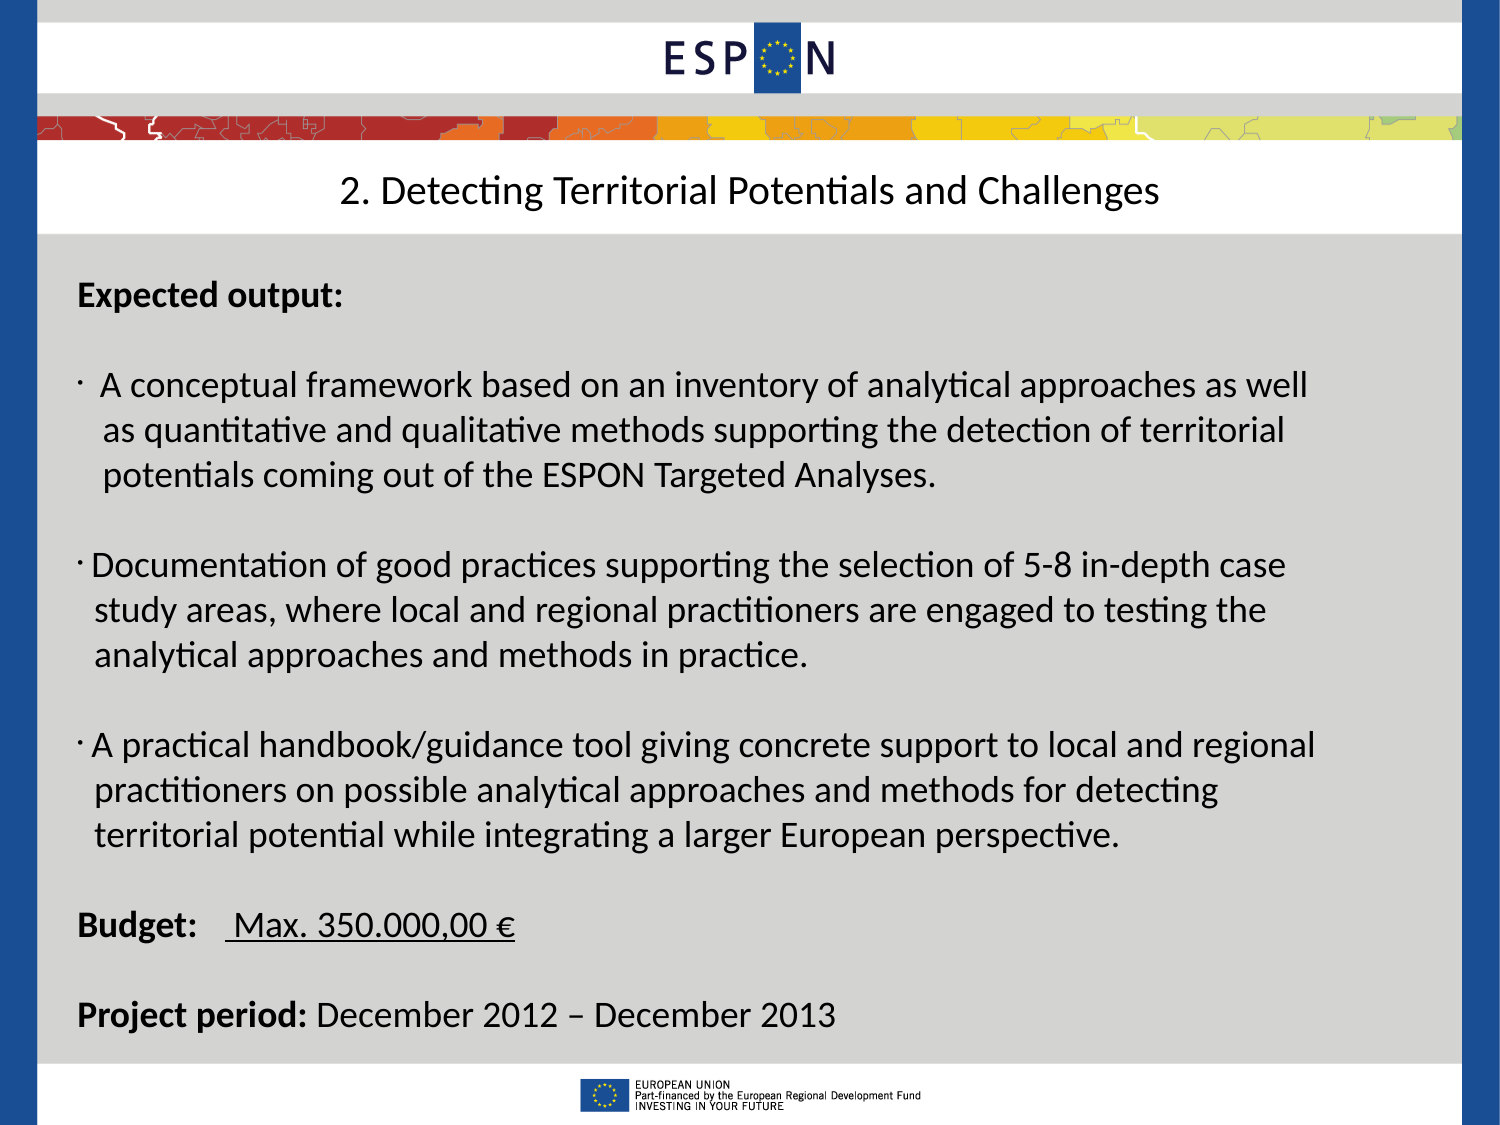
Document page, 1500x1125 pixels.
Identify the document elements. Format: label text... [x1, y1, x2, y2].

text_box Expected output: A conceptual framework based on an inventory of analytical approaches as well as quantitative and qualitative methods supporting the detection of territorial potentials coming out of the ESPON Targeted Analyses. Documentation of good practices supporting the selection of 5-8 in-depth case study areas, where local and regional practitioners are engaged to testing the analytical approaches and methods in practice. A practical handbook/guidance tool giving concrete support to local and regional practitioners on possible analytical approaches and methods for detecting territorial potential while integrating a larger European perspective. Budget: Max. 350.000,00 € Project period: December 2012 – December 2013 [62, 262, 1463, 1088]
picture [0, 0, 1500, 1125]
text_box 2. Detecting Territorial Potentials and Challenges [37, 149, 1463, 225]
